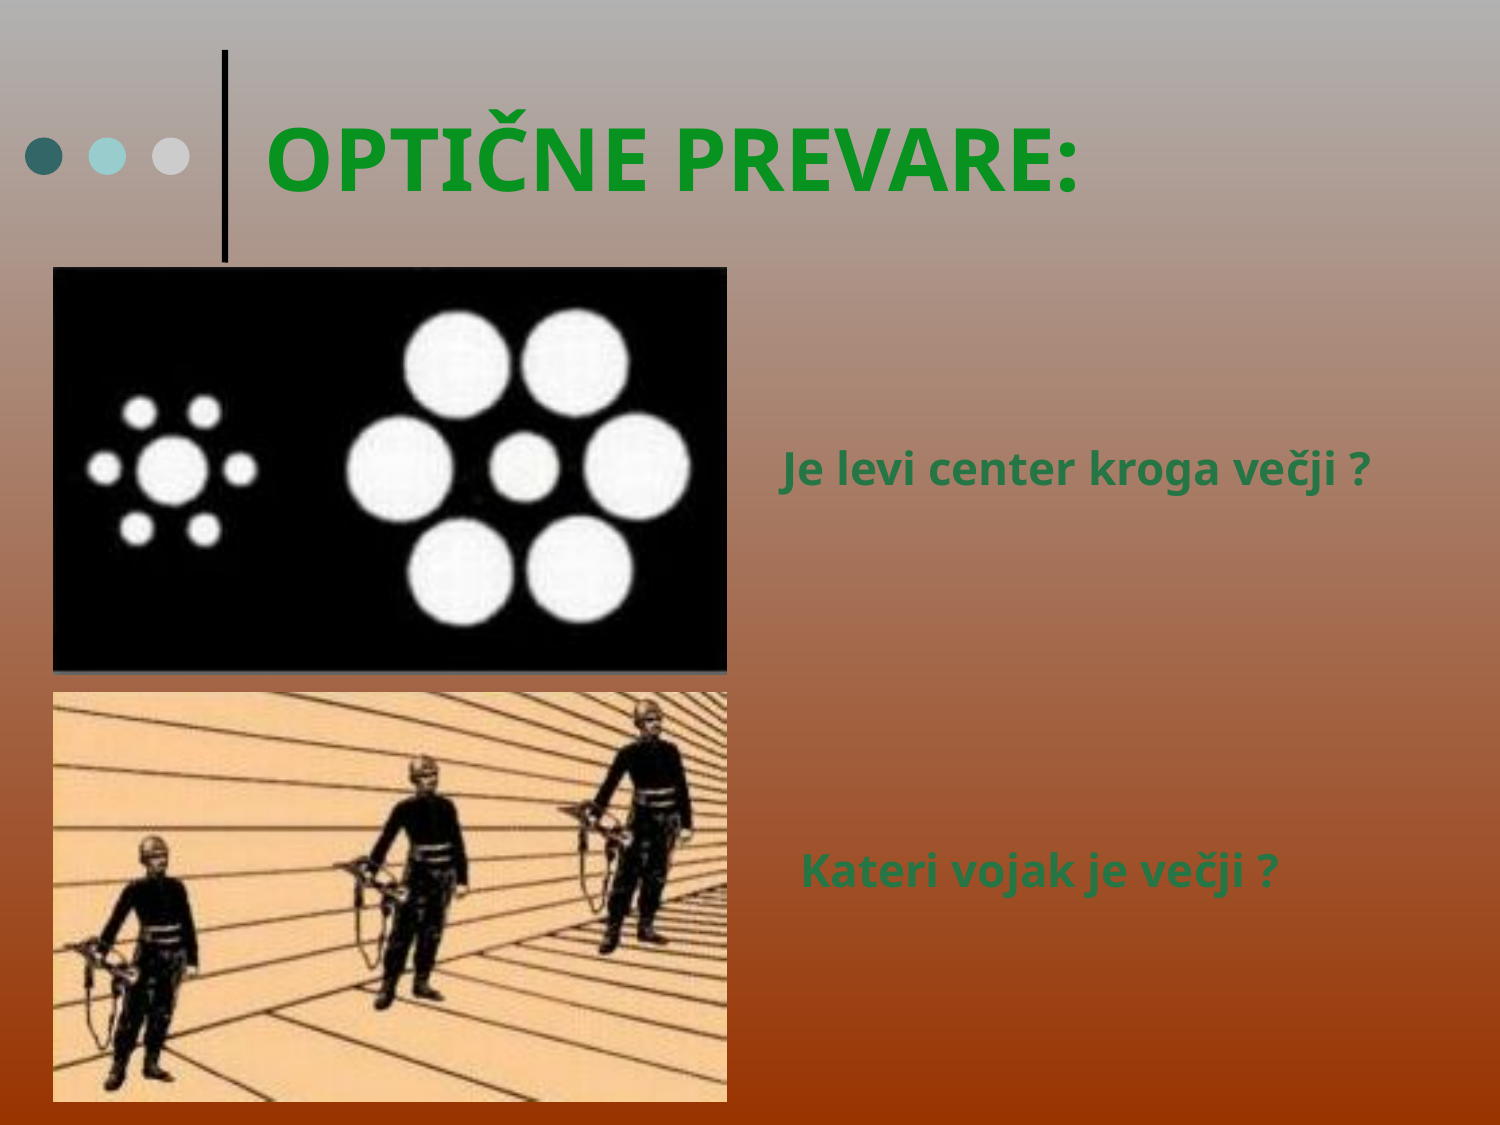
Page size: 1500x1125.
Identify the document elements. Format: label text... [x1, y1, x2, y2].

picture [53, 692, 727, 1102]
picture [53, 267, 727, 675]
text_box Je levi center kroga večji ? [767, 432, 1500, 503]
text_box Kateri vojak je večji ? [785, 834, 1402, 904]
title OPTIČNE PREVARE: [249, 31, 1400, 282]
